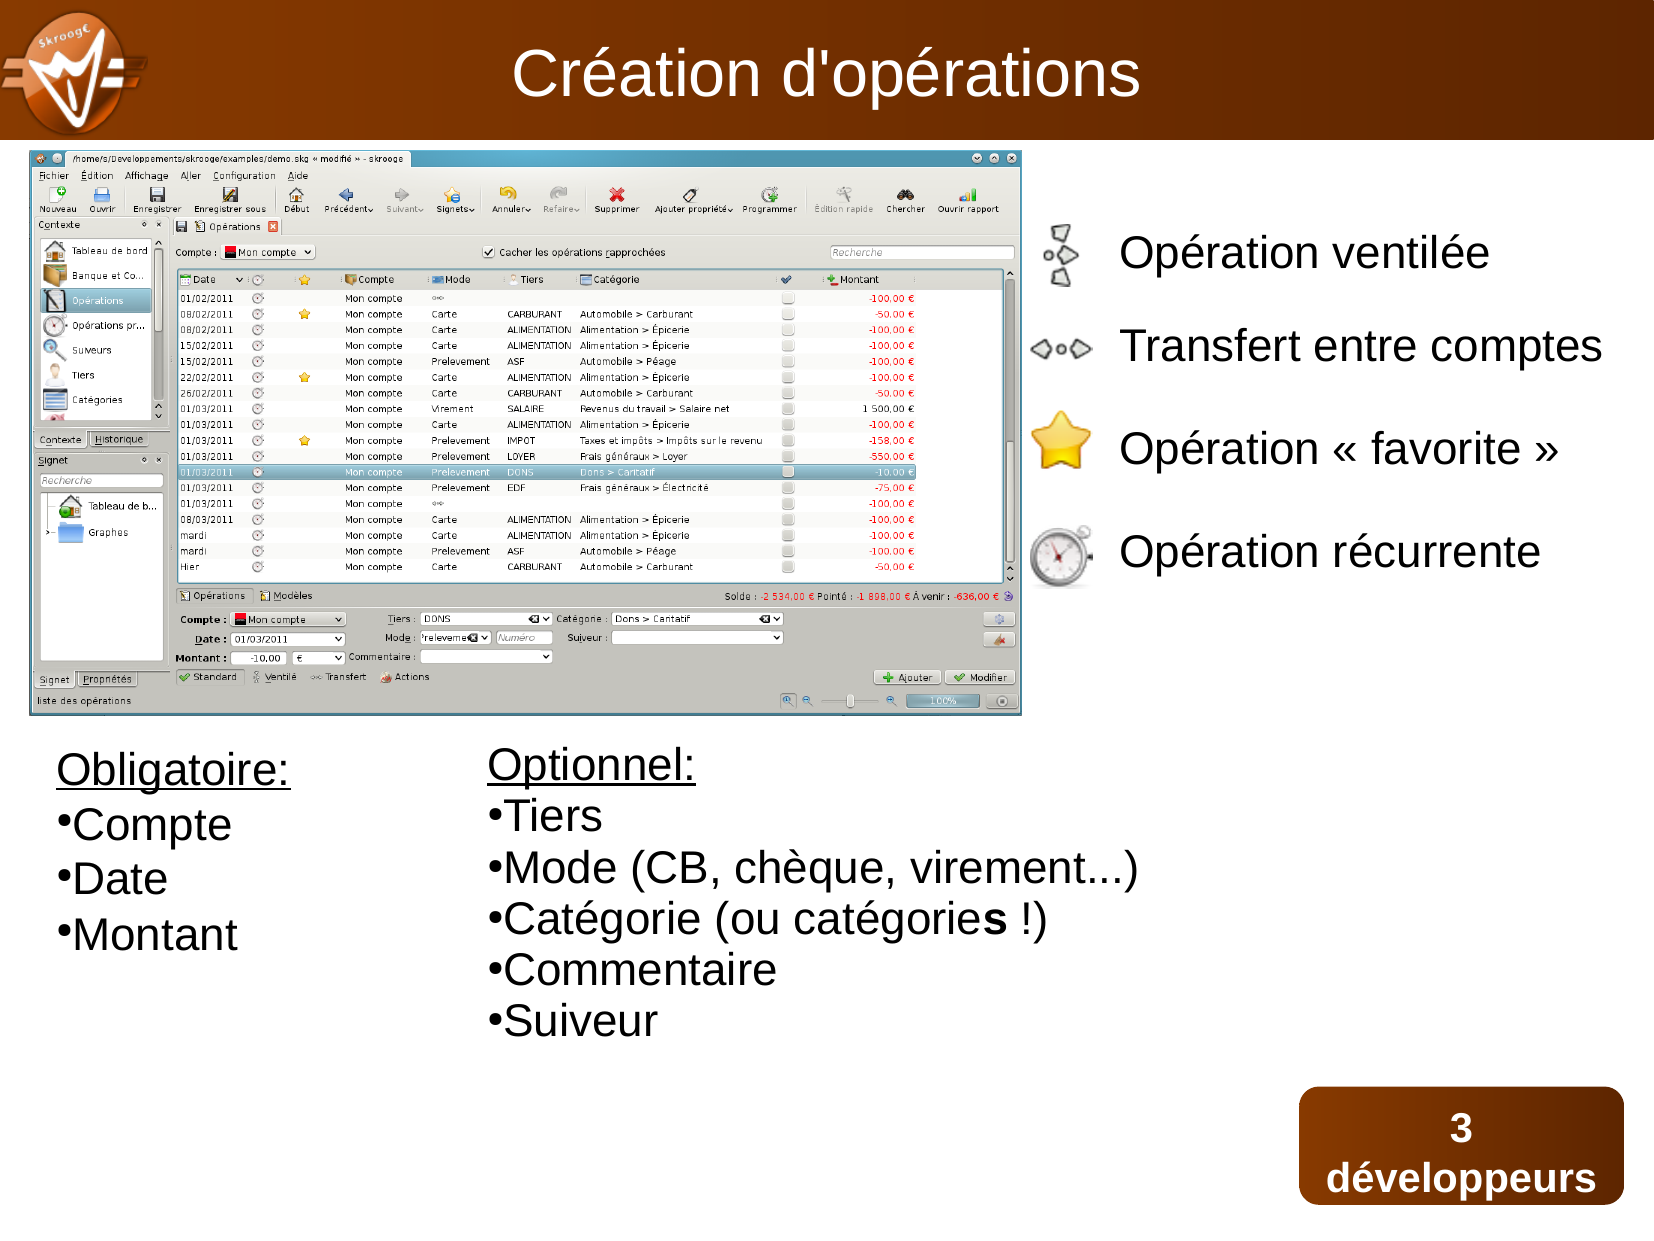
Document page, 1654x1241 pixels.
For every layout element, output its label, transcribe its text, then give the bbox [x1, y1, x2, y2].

text_box Optionnel: Tiers Mode (CB, chèque, virement...) Catégorie (ou catégories !) Commentaire Suiveur [472, 731, 1170, 1055]
text_box 3 développeurs [1299, 1086, 1625, 1205]
picture [0, 0, 148, 148]
title Création d'opérations [148, 0, 1654, 140]
text_box Opération ventilée Transfert entre comptes Opération « favorite » Opération récurrente [1104, 219, 1619, 585]
text_box Obligatoire: Compte Date Montant [41, 731, 349, 1022]
picture [1030, 407, 1093, 471]
picture [1030, 224, 1093, 287]
picture [29, 150, 1022, 716]
picture [1030, 525, 1093, 589]
picture [1030, 318, 1093, 381]
